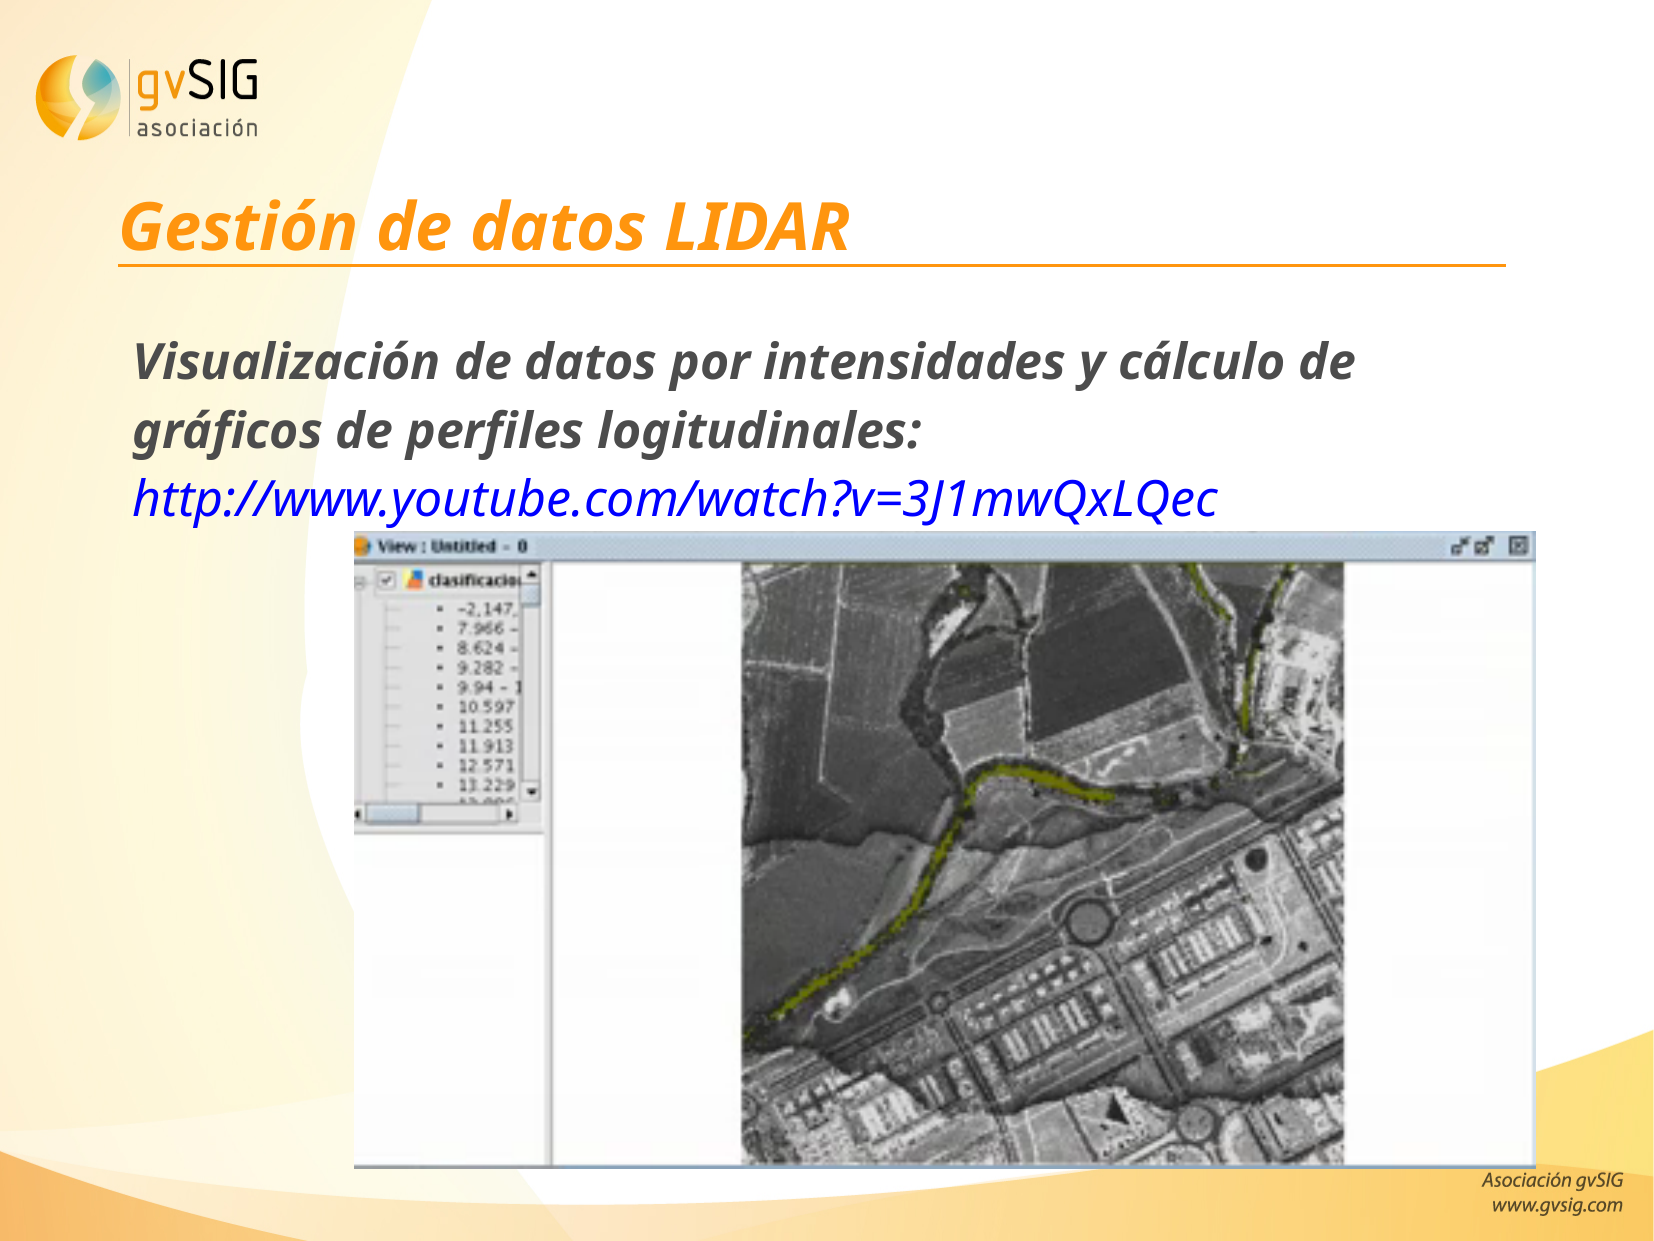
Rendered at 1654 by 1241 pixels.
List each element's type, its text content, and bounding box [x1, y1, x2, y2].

text_box Visualización de datos por intensidades y cálculo de gráficos de perfiles logitudinales: http://www.youtube.com/watch?v=3J1mwQxLQec [118, 318, 1567, 509]
picture [0, 0, 1654, 1241]
text_box Gestión de datos LIDAR [118, 177, 1607, 276]
